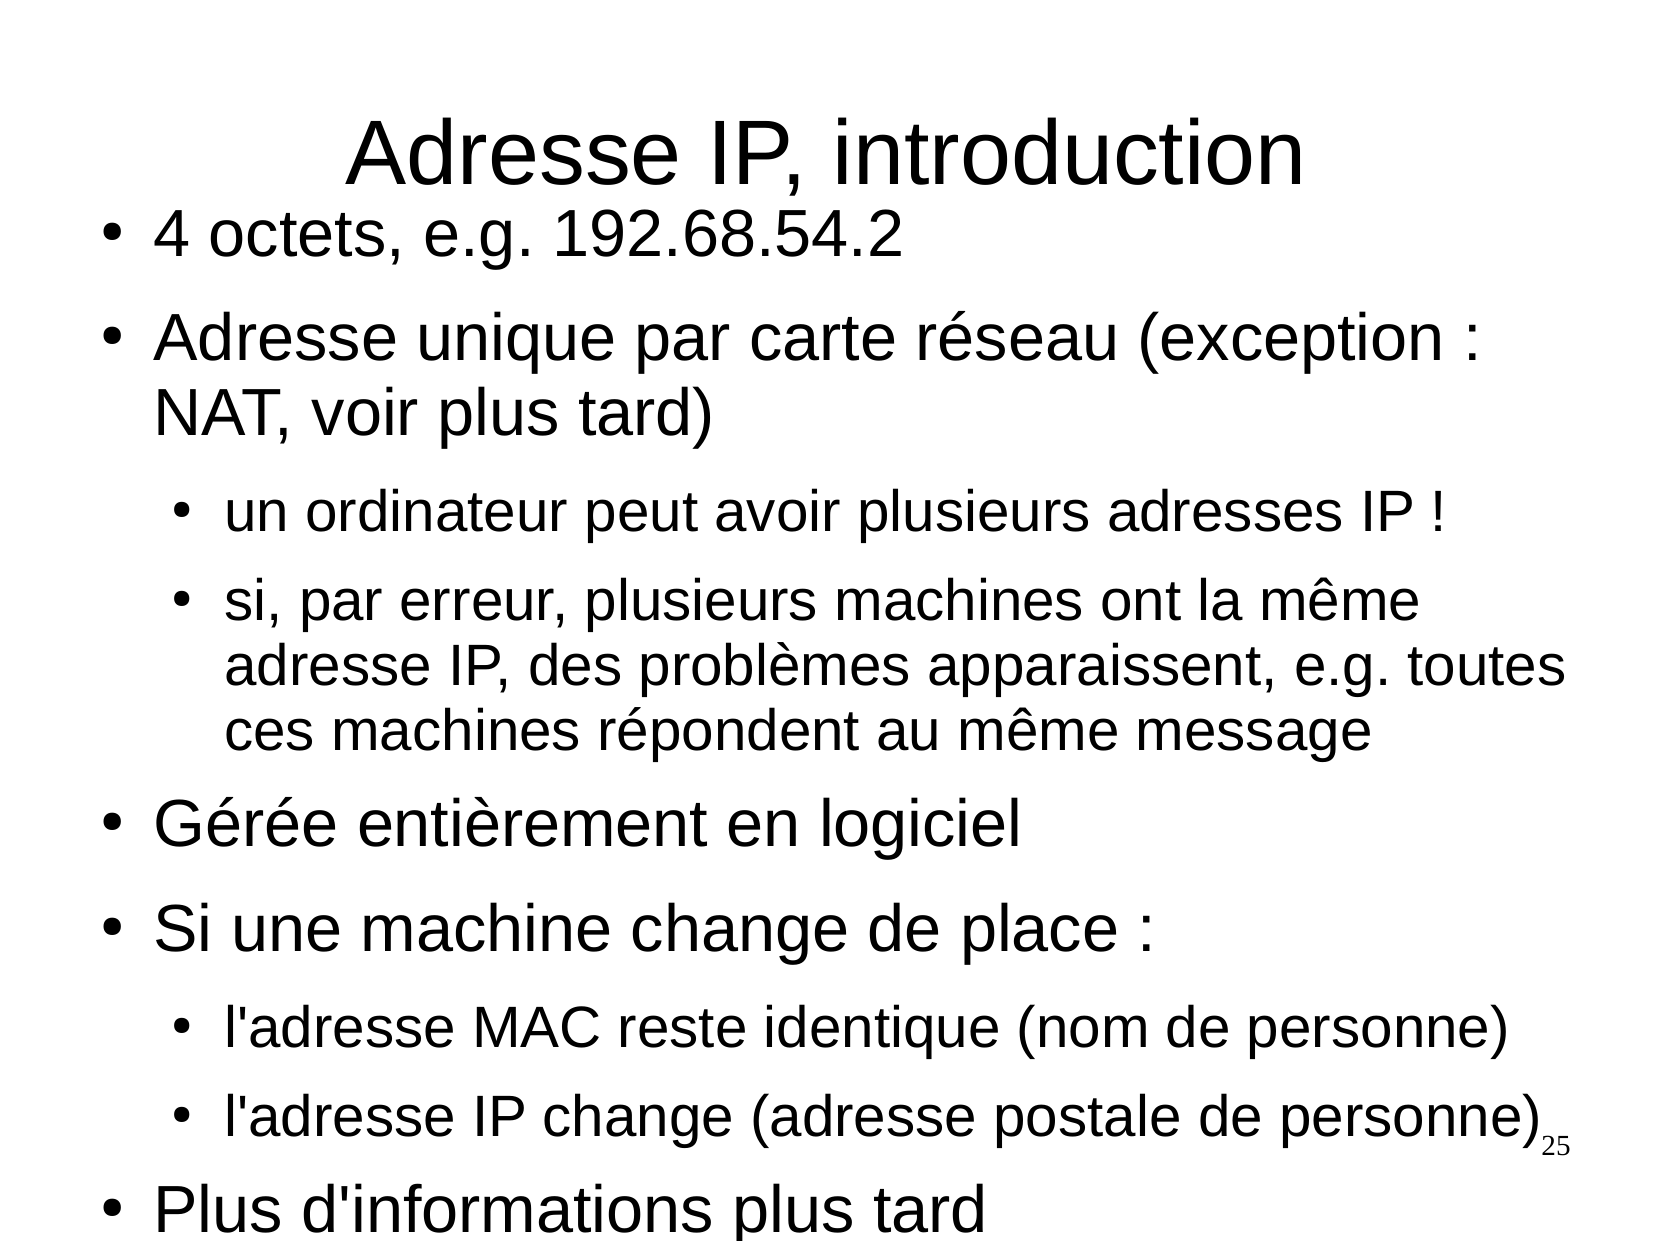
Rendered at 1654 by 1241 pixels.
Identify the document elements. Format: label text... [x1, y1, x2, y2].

list 4 octets, e.g. 192.68.54.2 Adresse unique par carte réseau (exception : NAT, voir plus tard) un ordinateur peut avoir plusieurs adresses IP ! si, par erreur, plusieurs machines ont la même adresse IP, des problèmes apparaissent, e.g. toutes ces machines répondent au même message Gérée entièrement en logiciel Si une machine change de place : l'adresse MAC reste identique (nom de personne) l'adresse IP change (adresse postale de personne) Plus d'informations plus tard [82, 195, 1571, 1241]
title Adresse IP, introduction [82, 49, 1571, 195]
